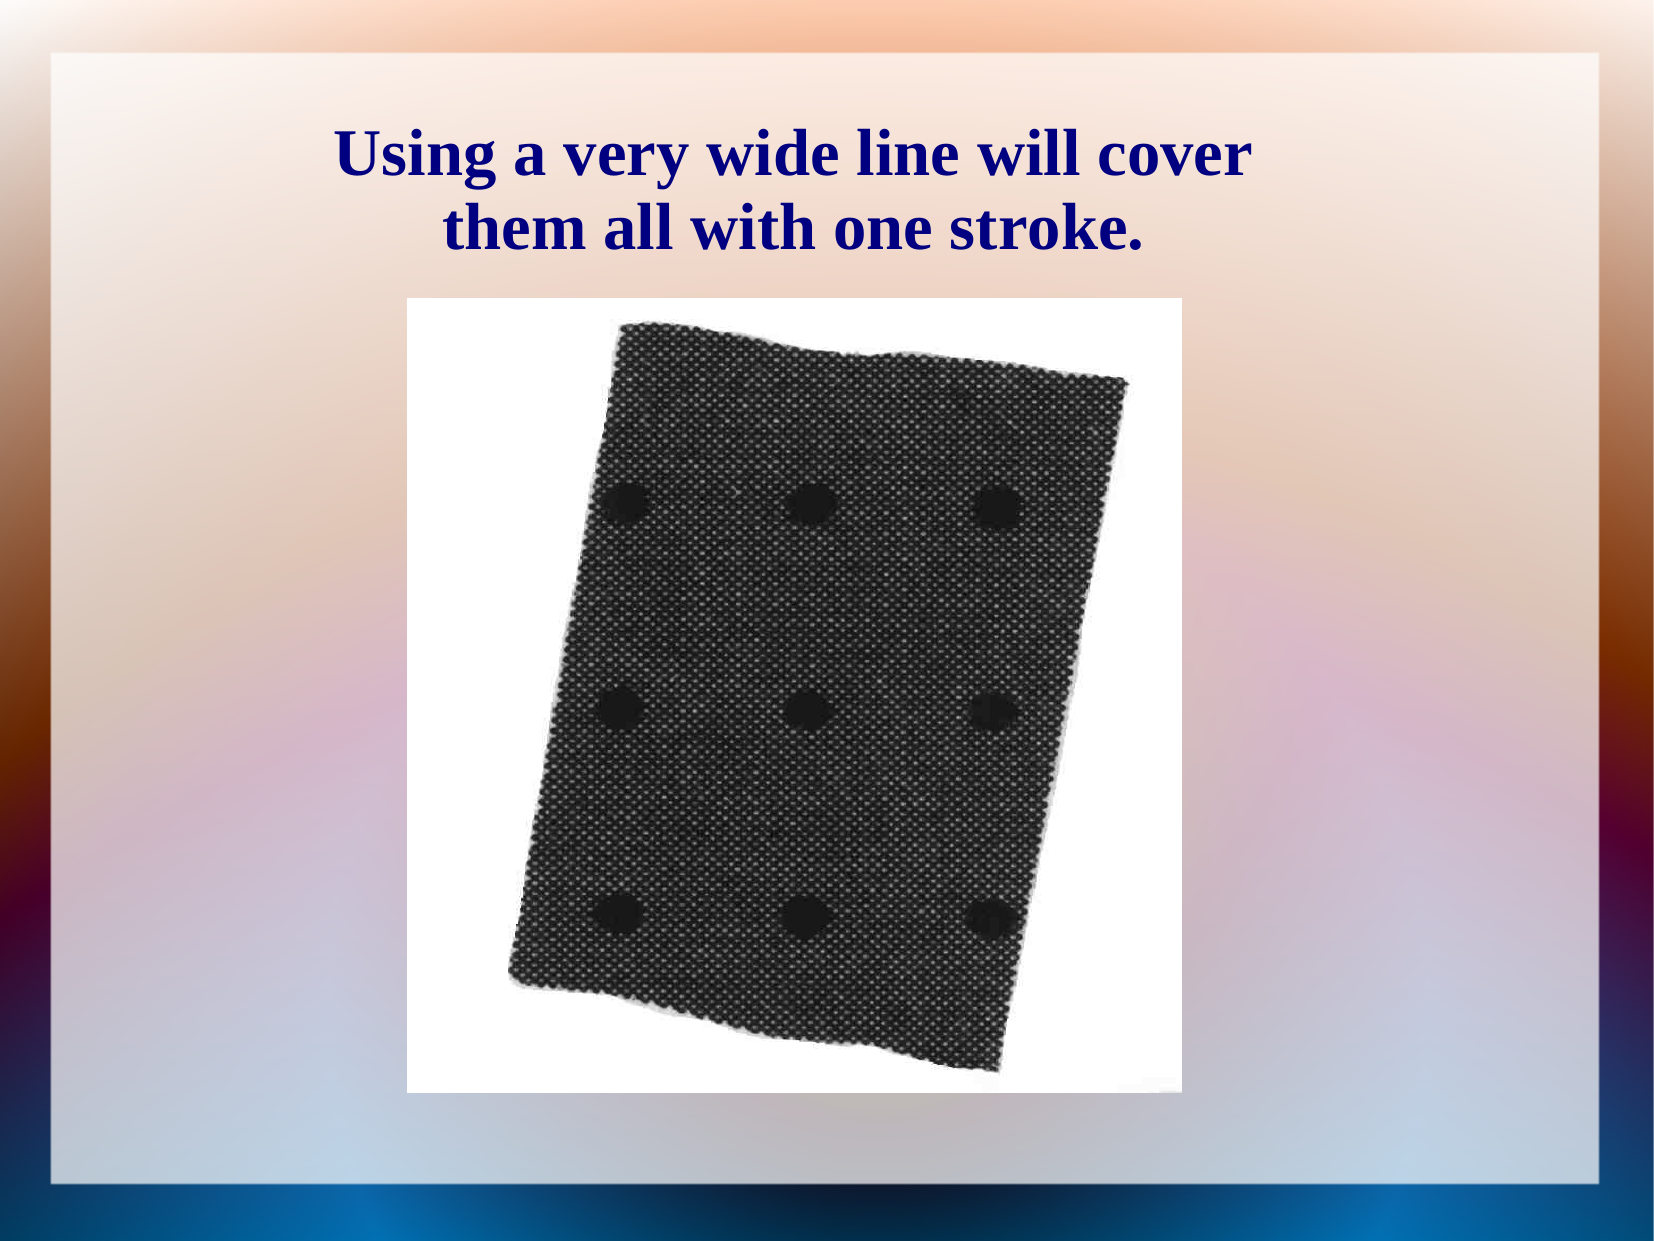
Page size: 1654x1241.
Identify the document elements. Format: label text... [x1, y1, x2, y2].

text_box Using a very wide line will cover them all with one stroke. [318, 108, 1382, 272]
picture [0, 0, 1654, 1241]
